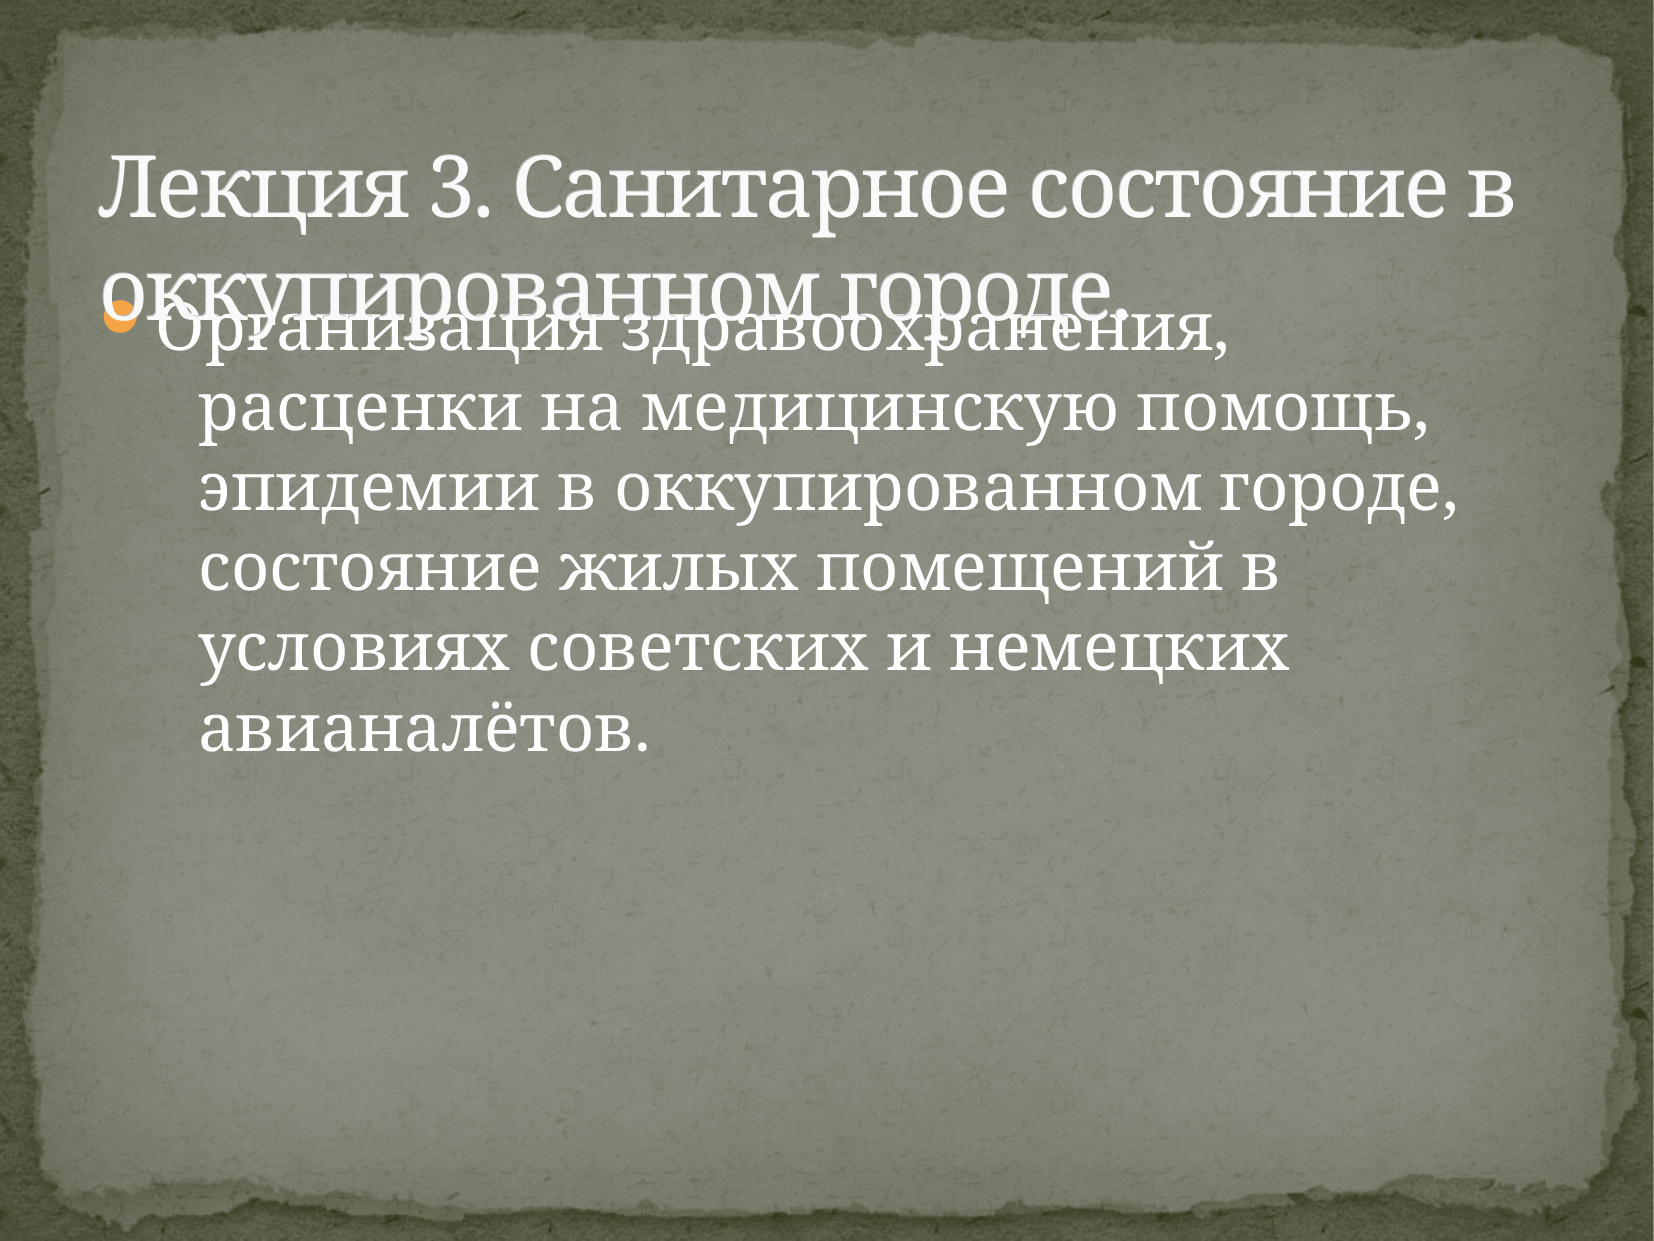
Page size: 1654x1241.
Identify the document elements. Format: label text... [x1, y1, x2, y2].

title Лекция 3. Санитарное состояние в оккупированном городе. [82, 123, 1571, 345]
list Организация здравоохранения, расценки на медицинскую помощь, эпидемии в оккупированном городе, состояние жилых помещений в условиях советских и немецких авианалётов. [82, 345, 1571, 1103]
